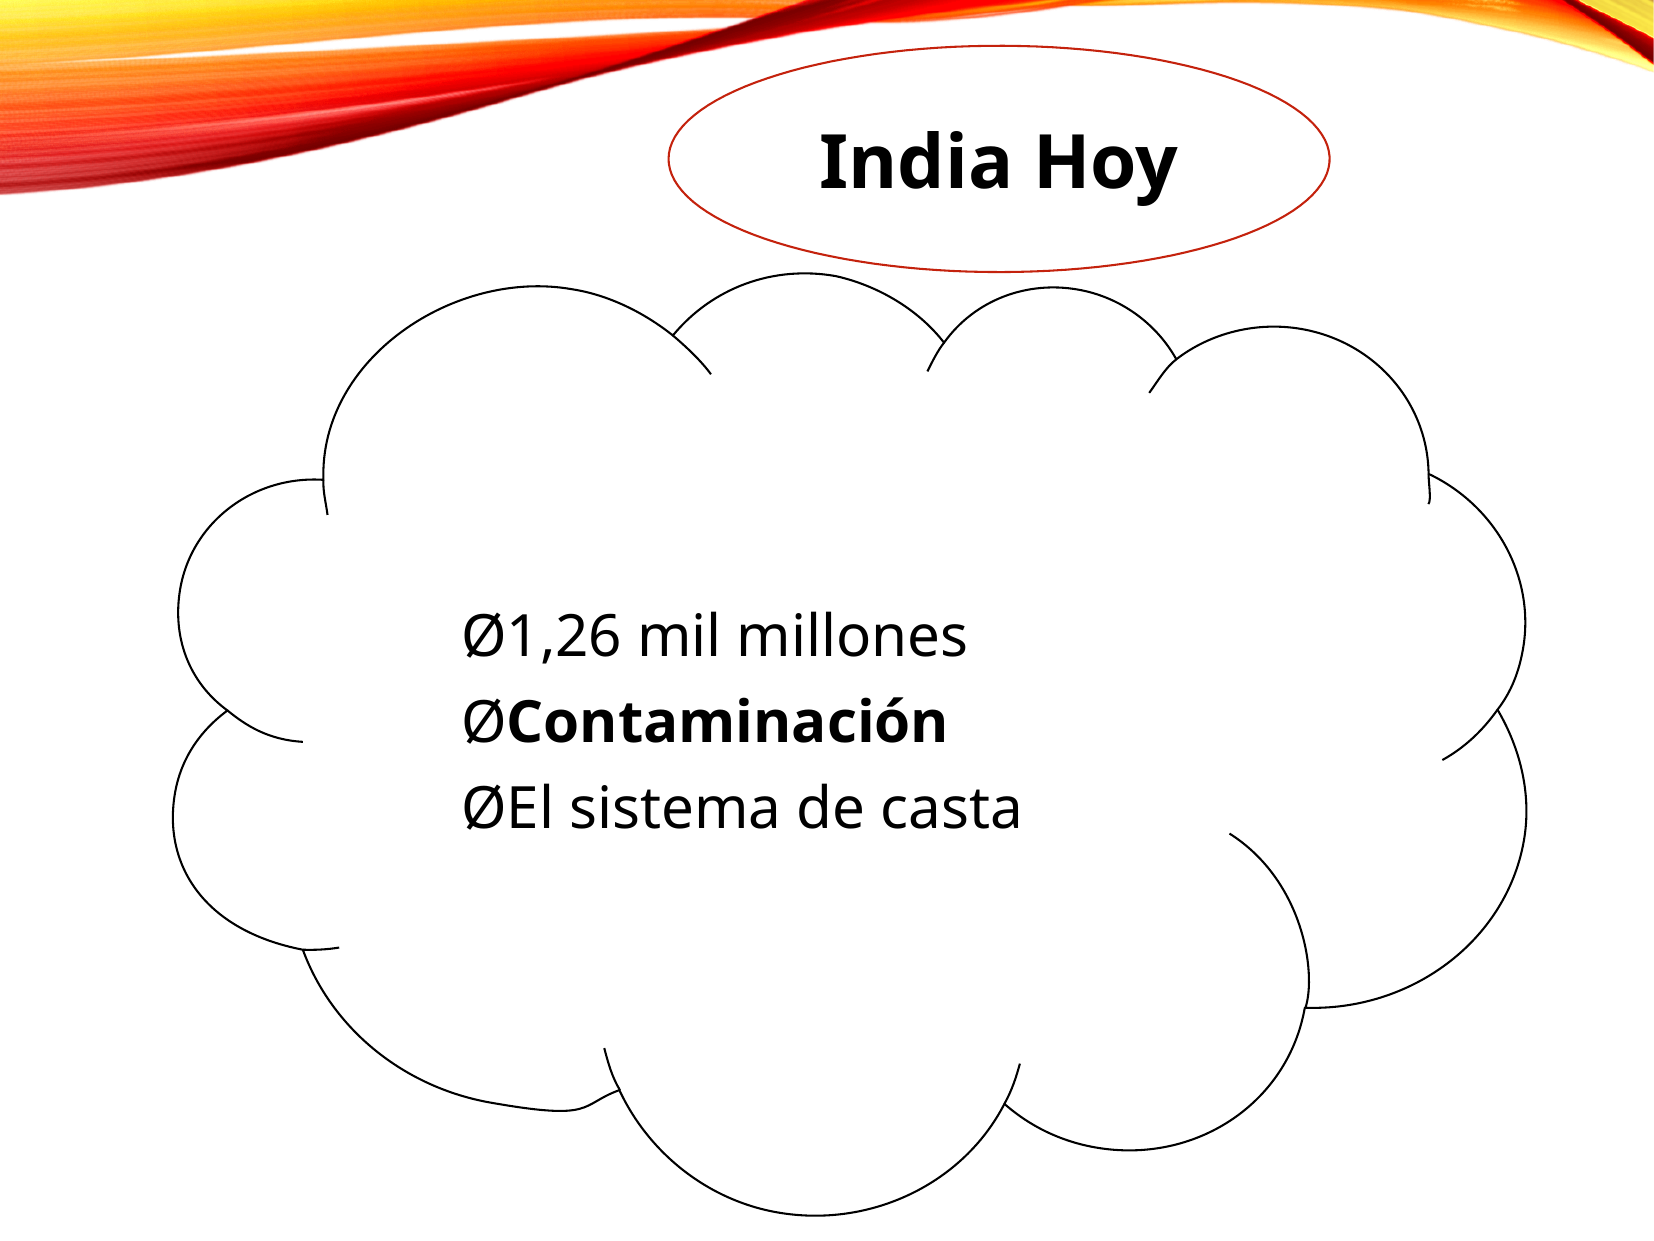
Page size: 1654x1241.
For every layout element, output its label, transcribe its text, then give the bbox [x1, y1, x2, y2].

list 1,26 mil millones Contaminación El sistema de casta [446, 515, 1250, 908]
text_box [172, 273, 1527, 1216]
text_box India Hoy [668, 45, 1330, 273]
